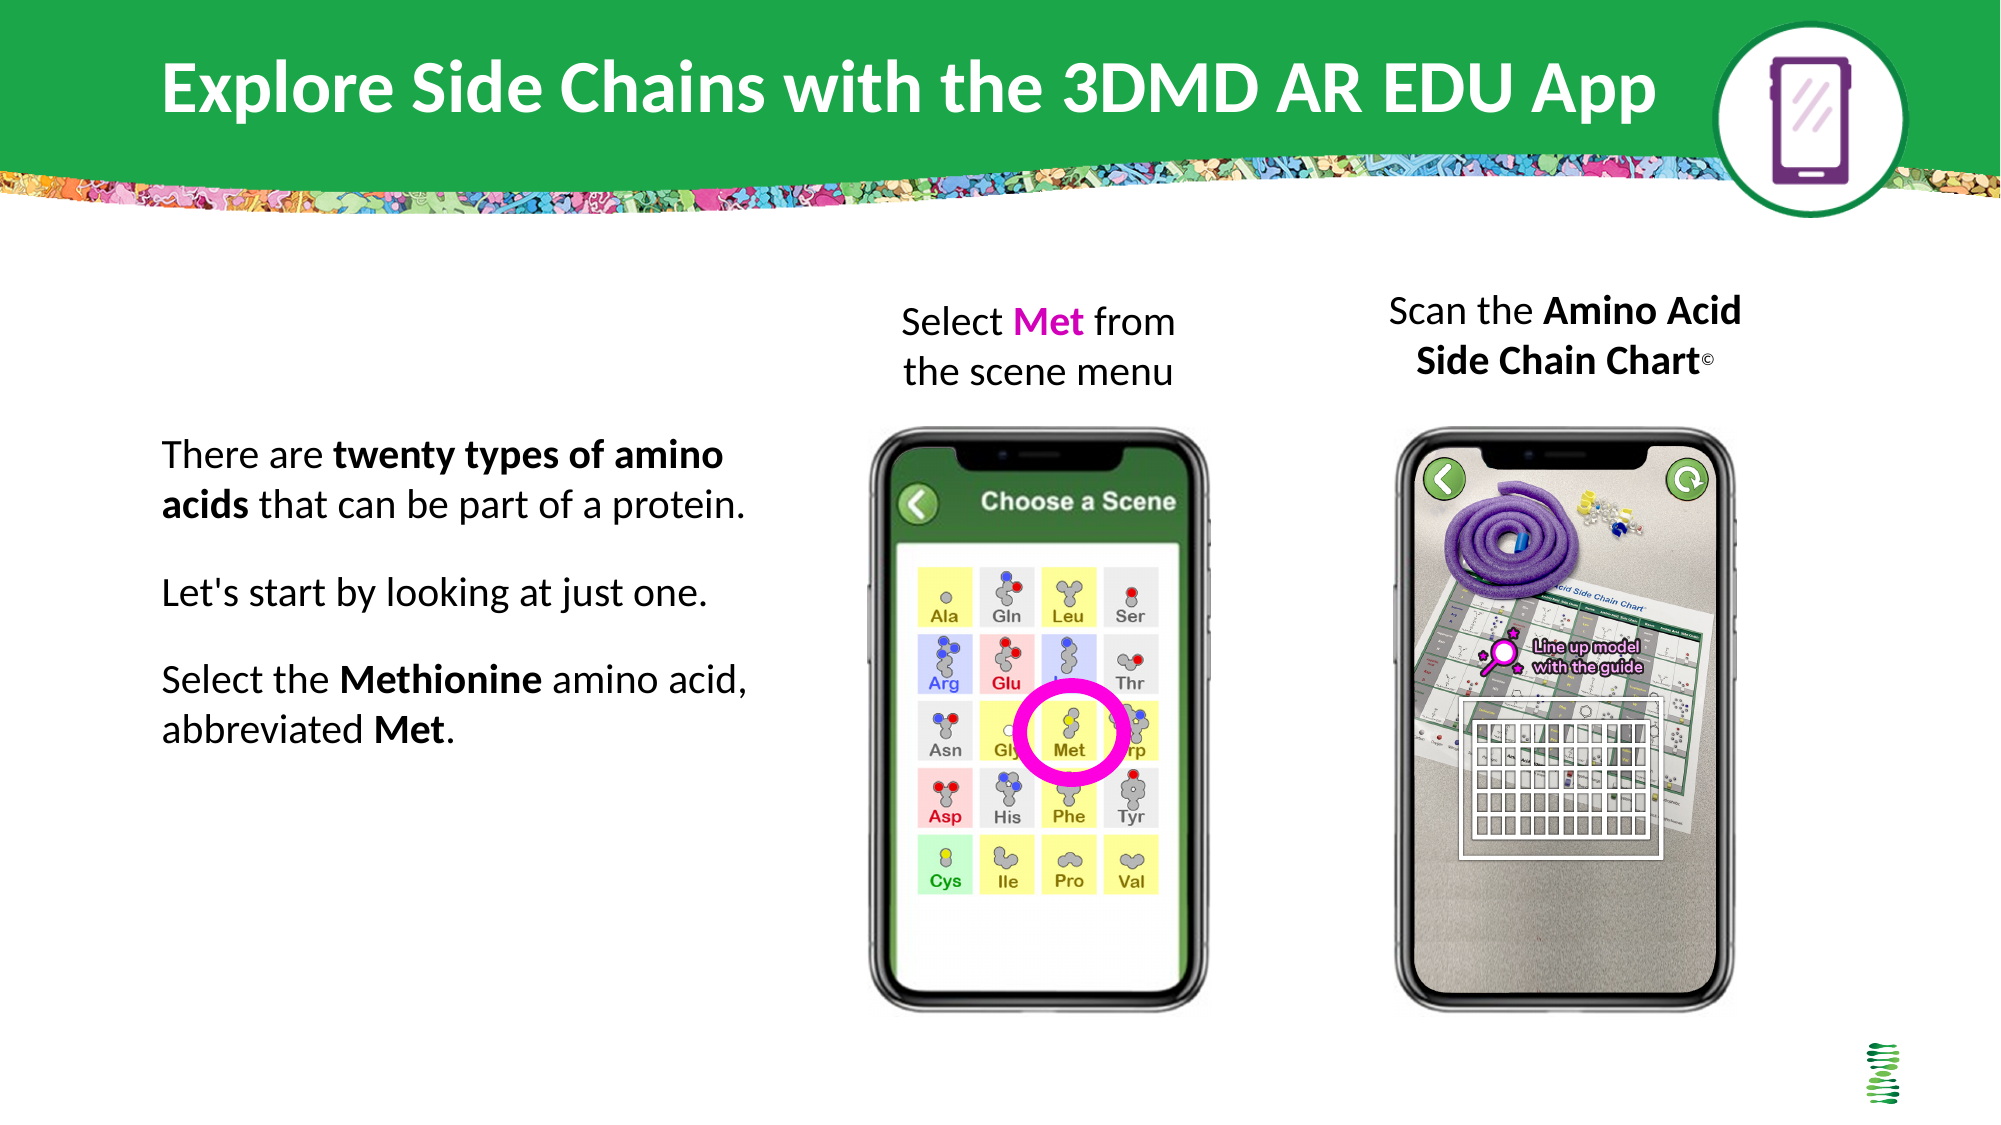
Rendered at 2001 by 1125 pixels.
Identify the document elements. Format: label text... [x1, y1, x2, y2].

picture [0, 0, 2001, 1125]
text_box Explore Side Chains with the 3DMD AR EDU App [146, 0, 2000, 166]
text_box There are twenty types of amino acids that can be part of a protein. Let's start by looking at just one. Select the Methionine amino acid, abbreviated Met. [146, 419, 771, 848]
text_box Select Met from the scene menu [867, 286, 1211, 402]
text_box Scan the Amino Acid Side Chain Chart© [1370, 275, 1762, 391]
